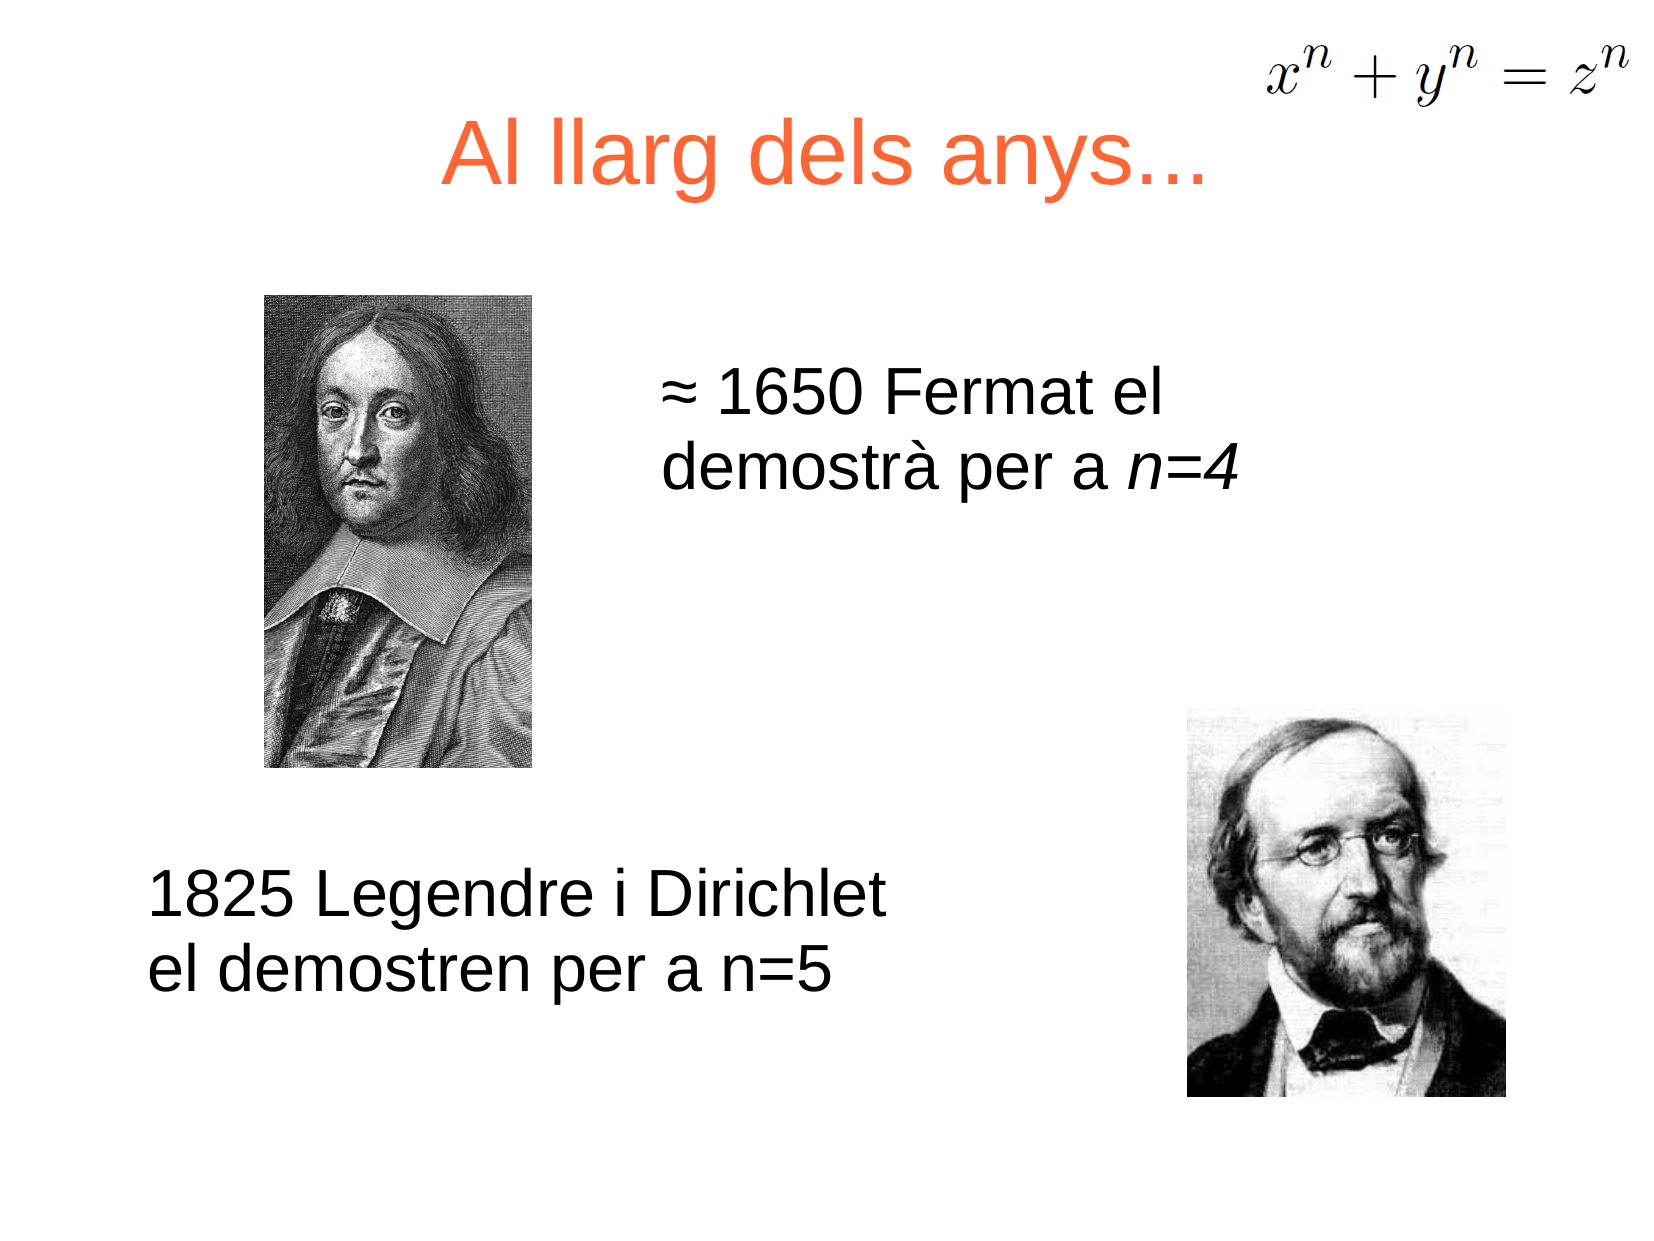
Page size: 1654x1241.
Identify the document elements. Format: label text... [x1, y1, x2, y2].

picture [264, 295, 532, 768]
list ≈ 1650 Fermat el demostrà per a n=4 [590, 354, 1418, 532]
picture [1214, 0, 1654, 148]
picture [1187, 708, 1506, 1097]
list 1825 Legendre i Dirichlet el demostren per a n=5 [76, 856, 945, 1034]
title Al llarg dels anys... [82, 49, 1571, 257]
